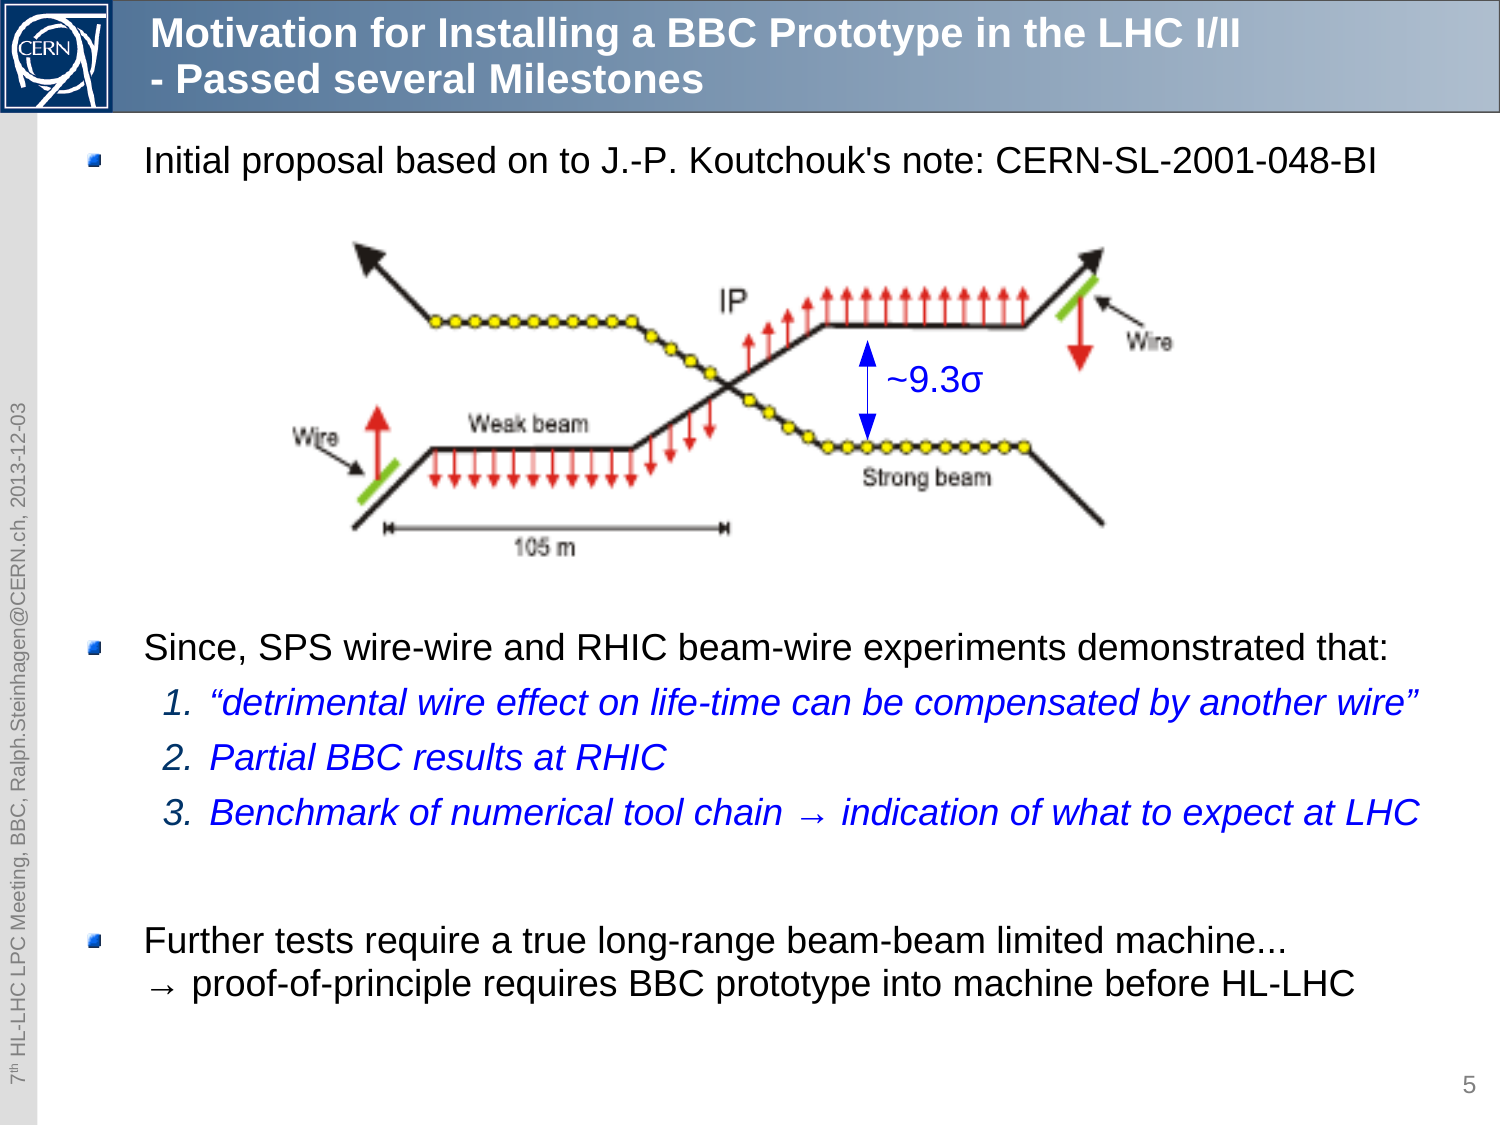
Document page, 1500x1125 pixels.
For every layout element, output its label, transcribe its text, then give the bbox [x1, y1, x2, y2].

picture [0, 0, 113, 113]
list Initial proposal based on to J.-P. Koutchouk's note: CERN-SL-2001-048-BI Since, SPS wire-wire and RHIC beam-wire experiments demonstrated that: “detrimental wire effect on life-time can be compensated by another wire” Partial BBC results at RHIC Benchmark of numerical tool chain → indication of what to expect at LHC Further tests require a true long-range beam-beam limited machine... → proof-of-principle requires BBC prototype into machine before HL-LHC [87, 137, 1438, 1030]
title Motivation for Installing a BBC Prototype in the LHC I/II - Passed several Milestones [150, 0, 1285, 113]
